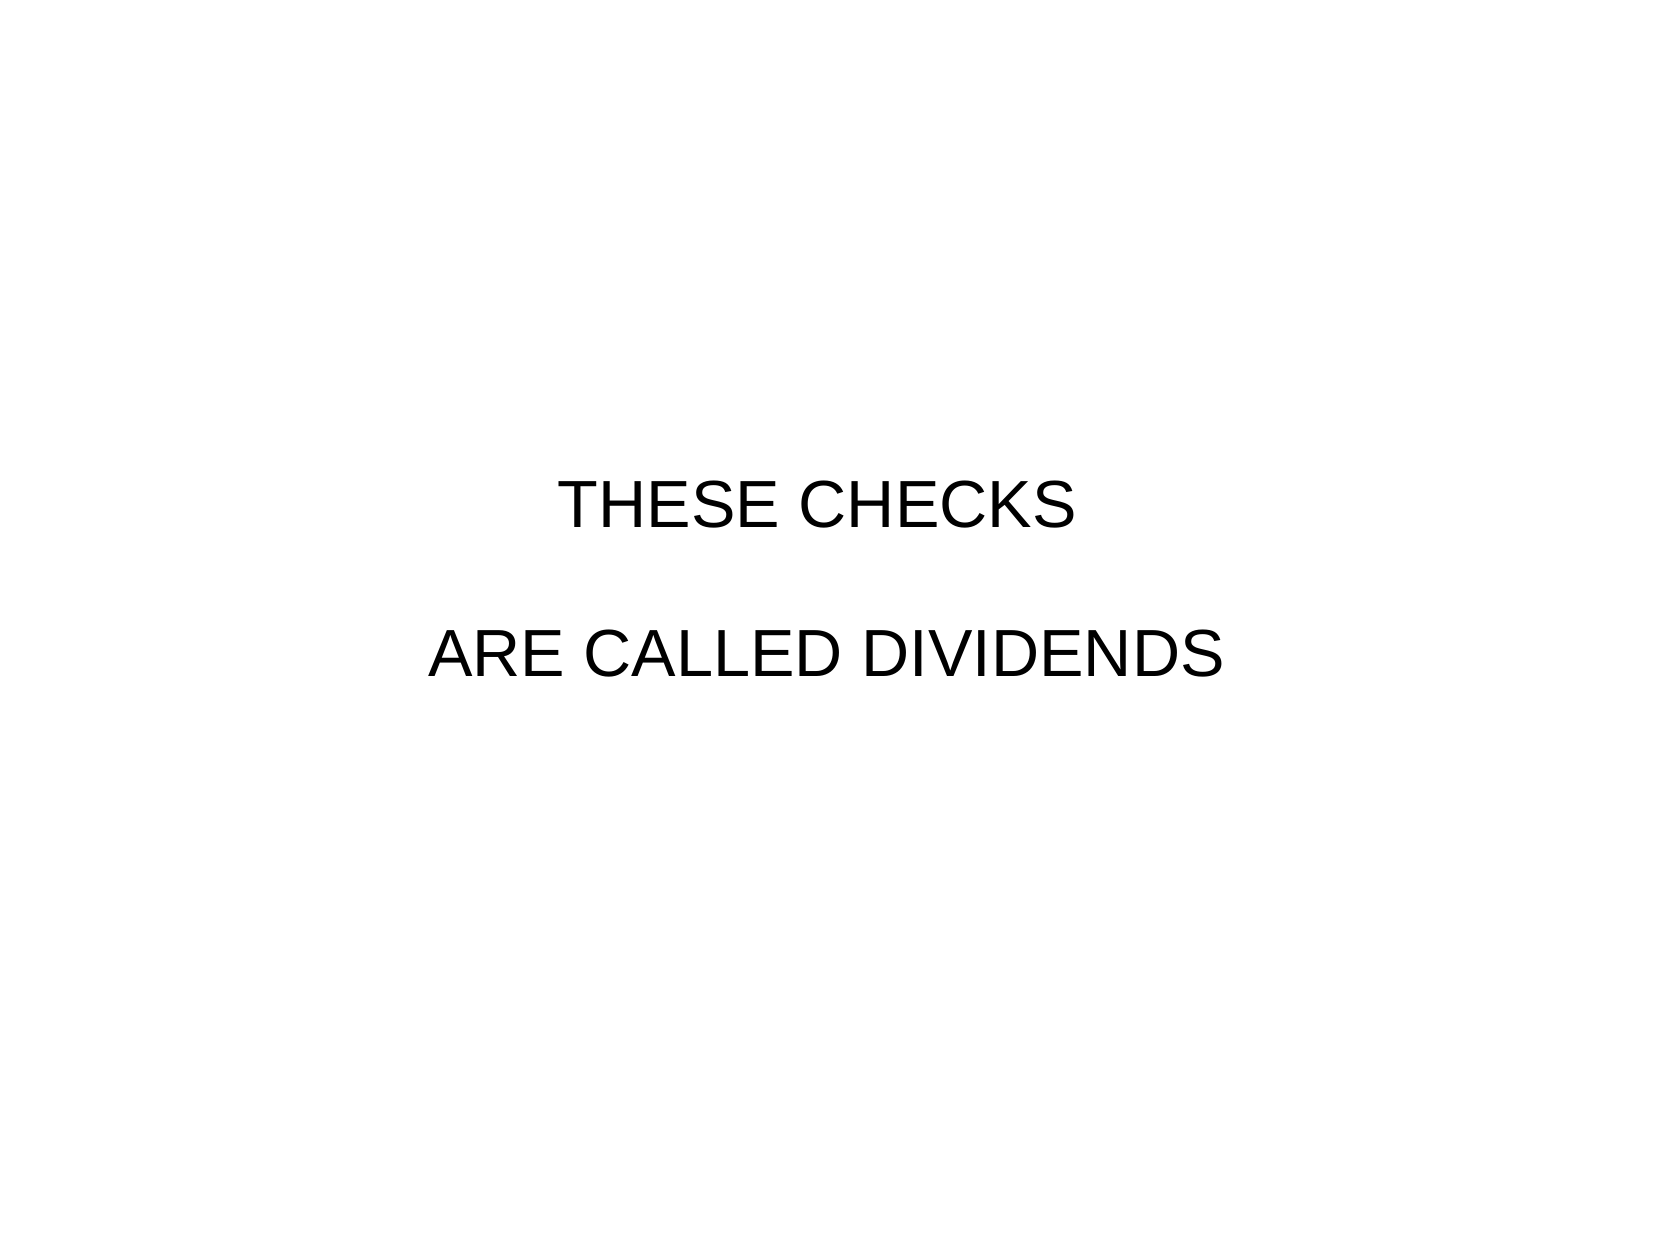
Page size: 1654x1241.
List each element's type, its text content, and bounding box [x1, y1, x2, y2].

subtitle THESE CHECKS ARE CALLED DIVIDENDS [82, 49, 1571, 1109]
